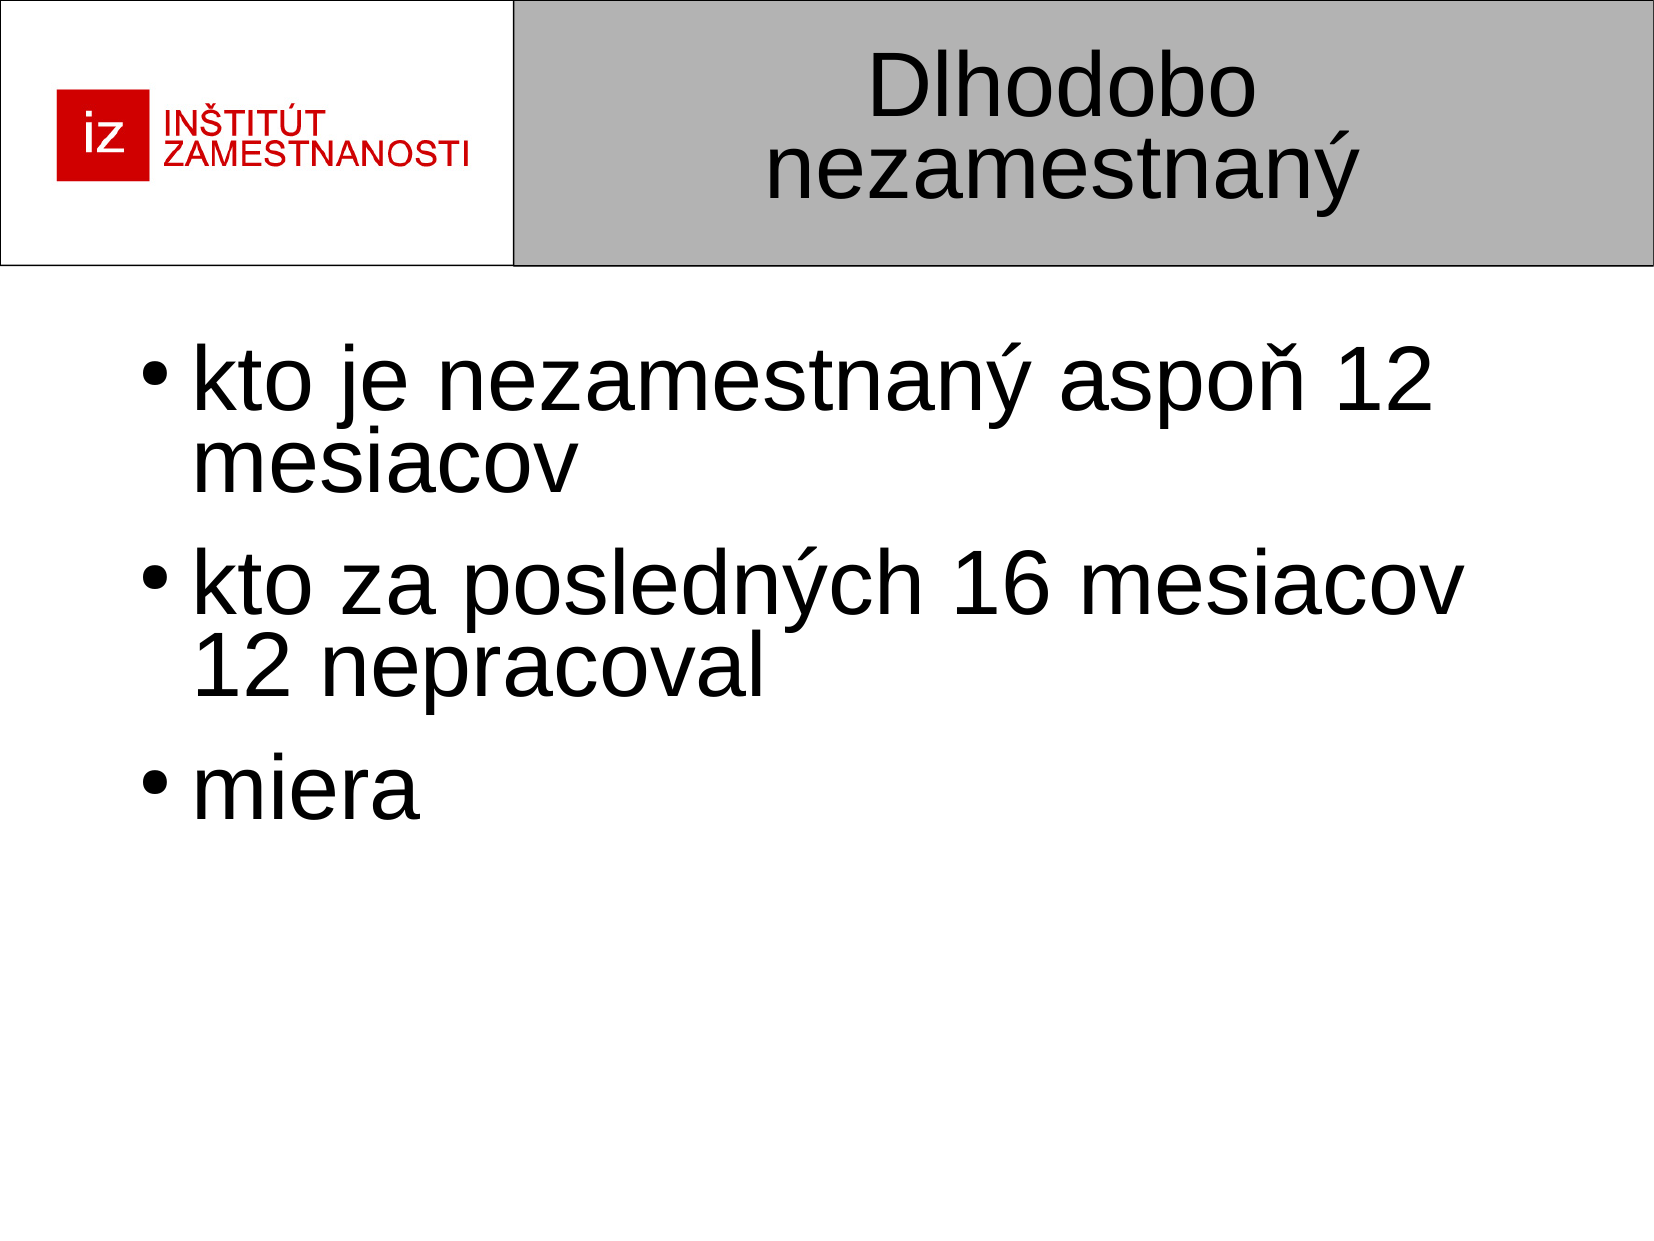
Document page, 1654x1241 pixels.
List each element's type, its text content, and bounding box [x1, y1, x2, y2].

picture [5, 8, 512, 257]
list kto je nezamestnaný aspoň 12 mesiacov kto za posledných 16 mesiacov 12 nepracoval miera [121, 344, 1533, 1112]
title Dlhodobo nezamestnaný [561, 37, 1565, 229]
